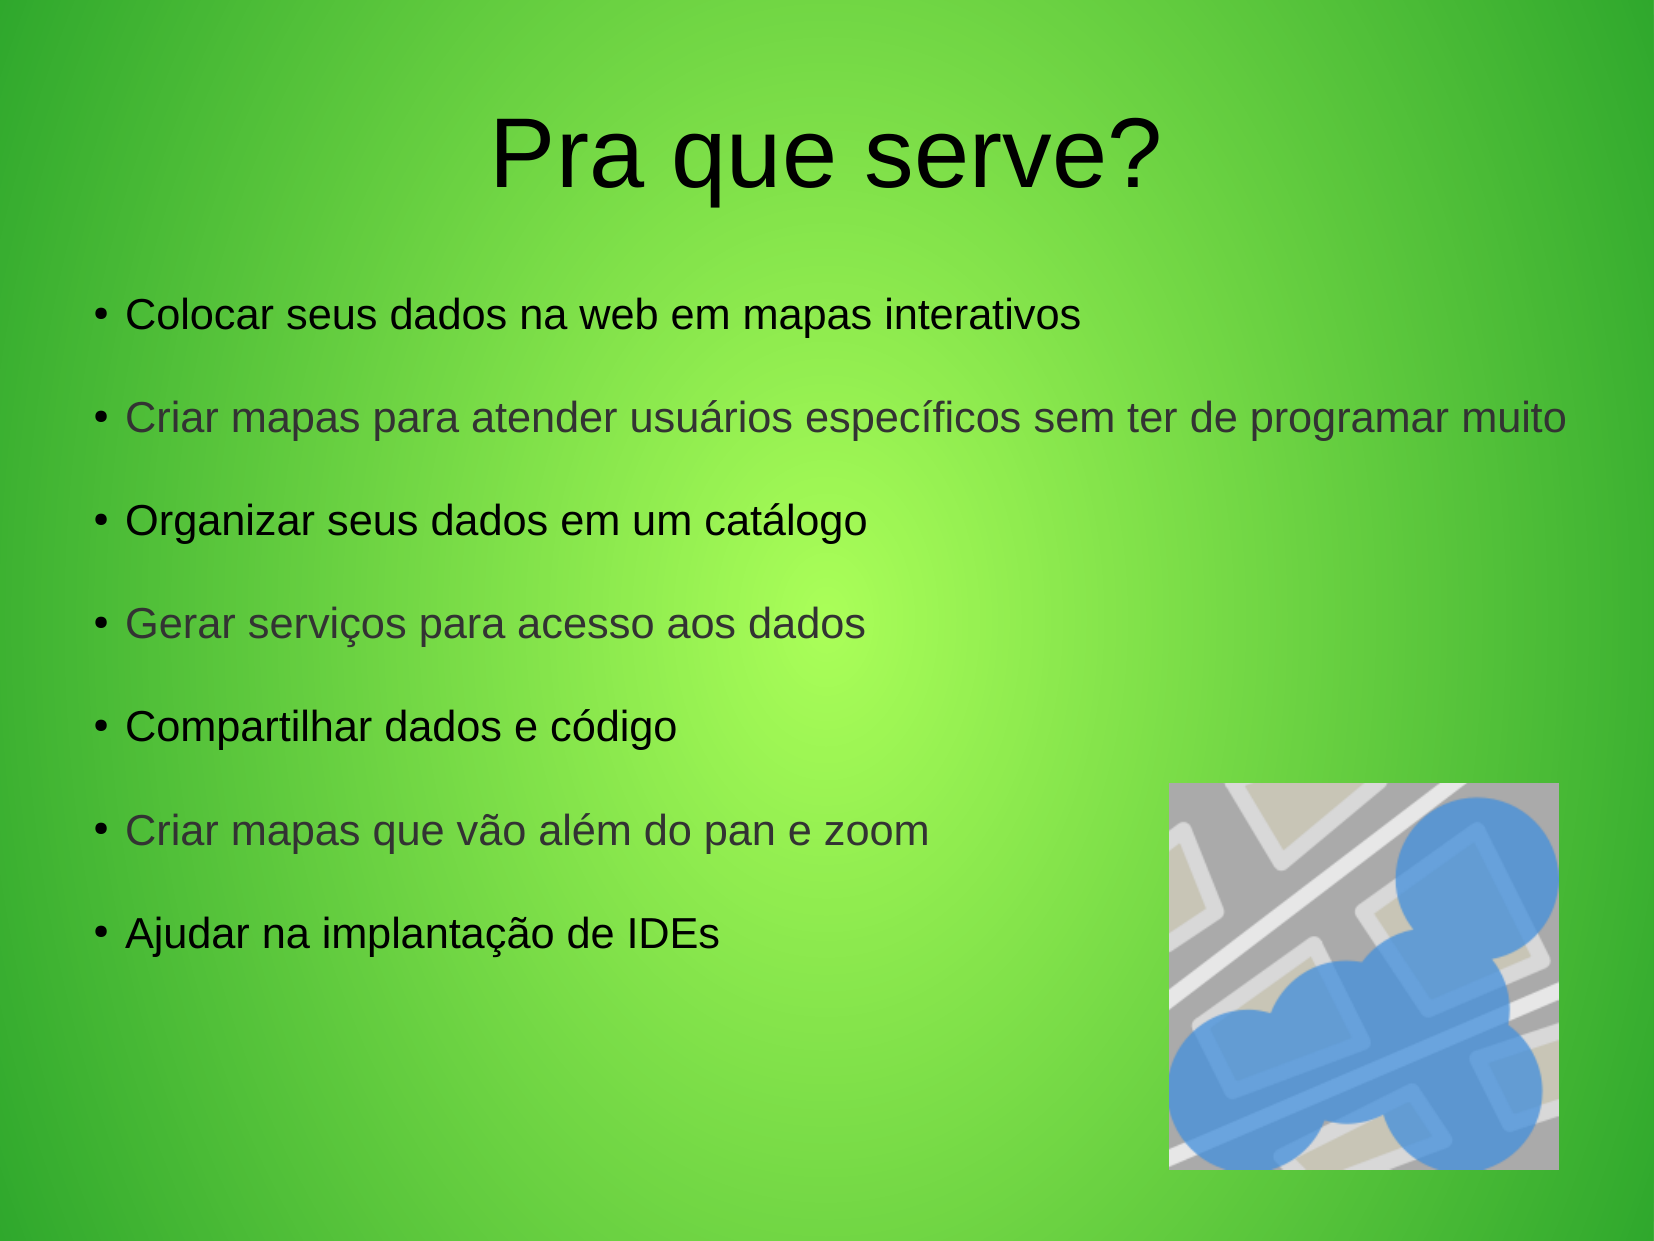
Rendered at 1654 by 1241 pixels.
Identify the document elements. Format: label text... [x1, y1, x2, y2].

list Colocar seus dados na web em mapas interativos Criar mapas para atender usuários específicos sem ter de programar muito Organizar seus dados em um catálogo Gerar serviços para acesso aos dados Compartilhar dados e código Criar mapas que vão além do pan e zoom Ajudar na implantação de IDEs [82, 290, 1571, 1010]
title Pra que serve? [82, 49, 1571, 257]
picture [1169, 1010, 1559, 1170]
